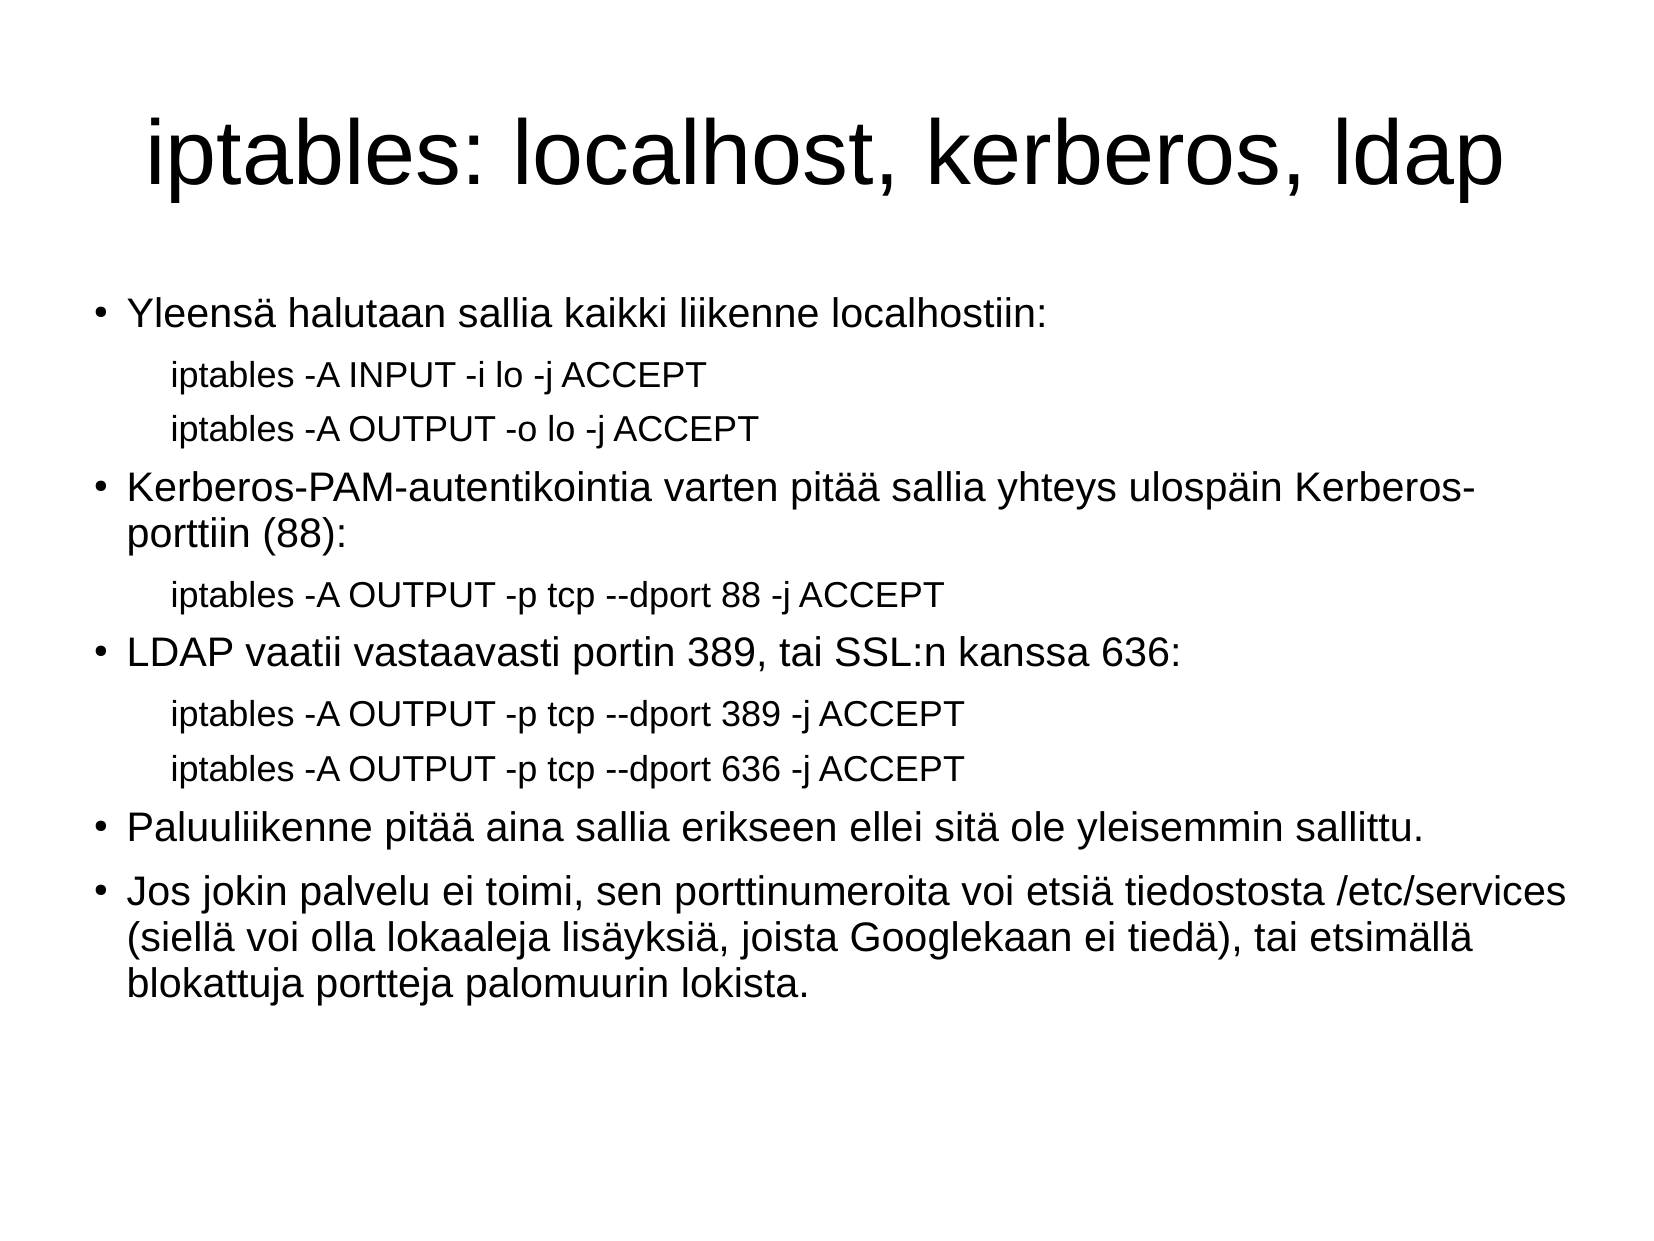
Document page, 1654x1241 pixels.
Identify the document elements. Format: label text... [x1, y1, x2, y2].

list Yleensä halutaan sallia kaikki liikenne localhostiin: iptables -A INPUT -i lo -j ACCEPT iptables -A OUTPUT -o lo -j ACCEPT Kerberos-PAM-autentikointia varten pitää sallia yhteys ulospäin Kerberos-porttiin (88): iptables -A OUTPUT -p tcp --dport 88 -j ACCEPT LDAP vaatii vastaavasti portin 389, tai SSL:n kanssa 636: iptables -A OUTPUT -p tcp --dport 389 -j ACCEPT iptables -A OUTPUT -p tcp --dport 636 -j ACCEPT Paluuliikenne pitää aina sallia erikseen ellei sitä ole yleisemmin sallittu. Jos jokin palvelu ei toimi, sen porttinumeroita voi etsiä tiedostosta /etc/services (siellä voi olla lokaaleja lisäyksiä, joista Googlekaan ei tiedä), tai etsimällä blokattuja portteja palomuurin lokista. [82, 290, 1571, 1010]
title iptables: localhost, kerberos, ldap [82, 49, 1571, 257]
